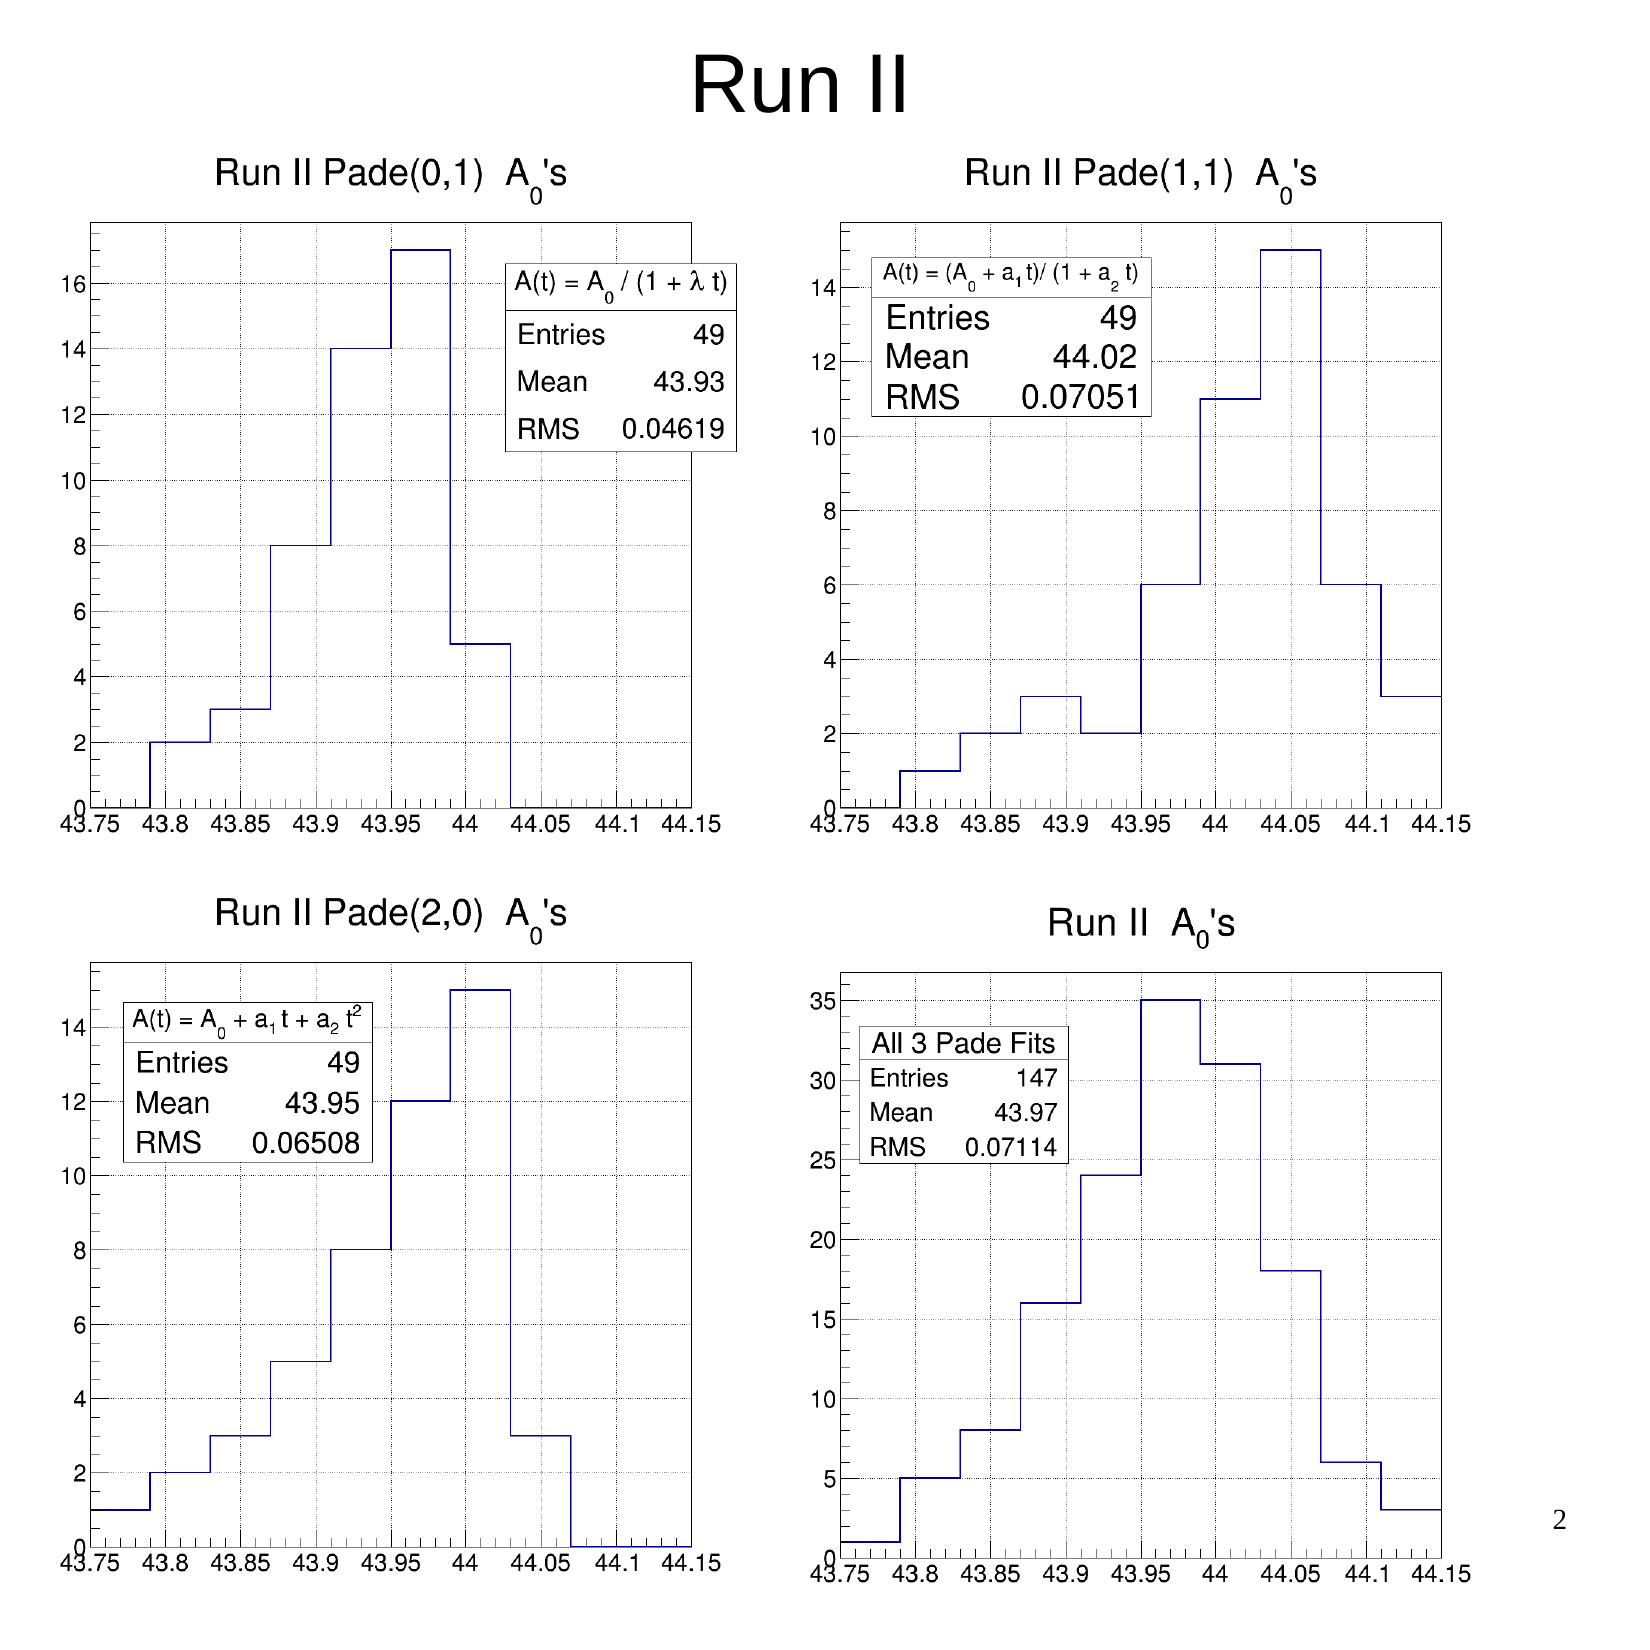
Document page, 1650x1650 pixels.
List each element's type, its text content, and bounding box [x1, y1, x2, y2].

picture [15, 889, 1516, 1631]
picture [15, 149, 1516, 881]
text_box Run II [675, 30, 1066, 138]
